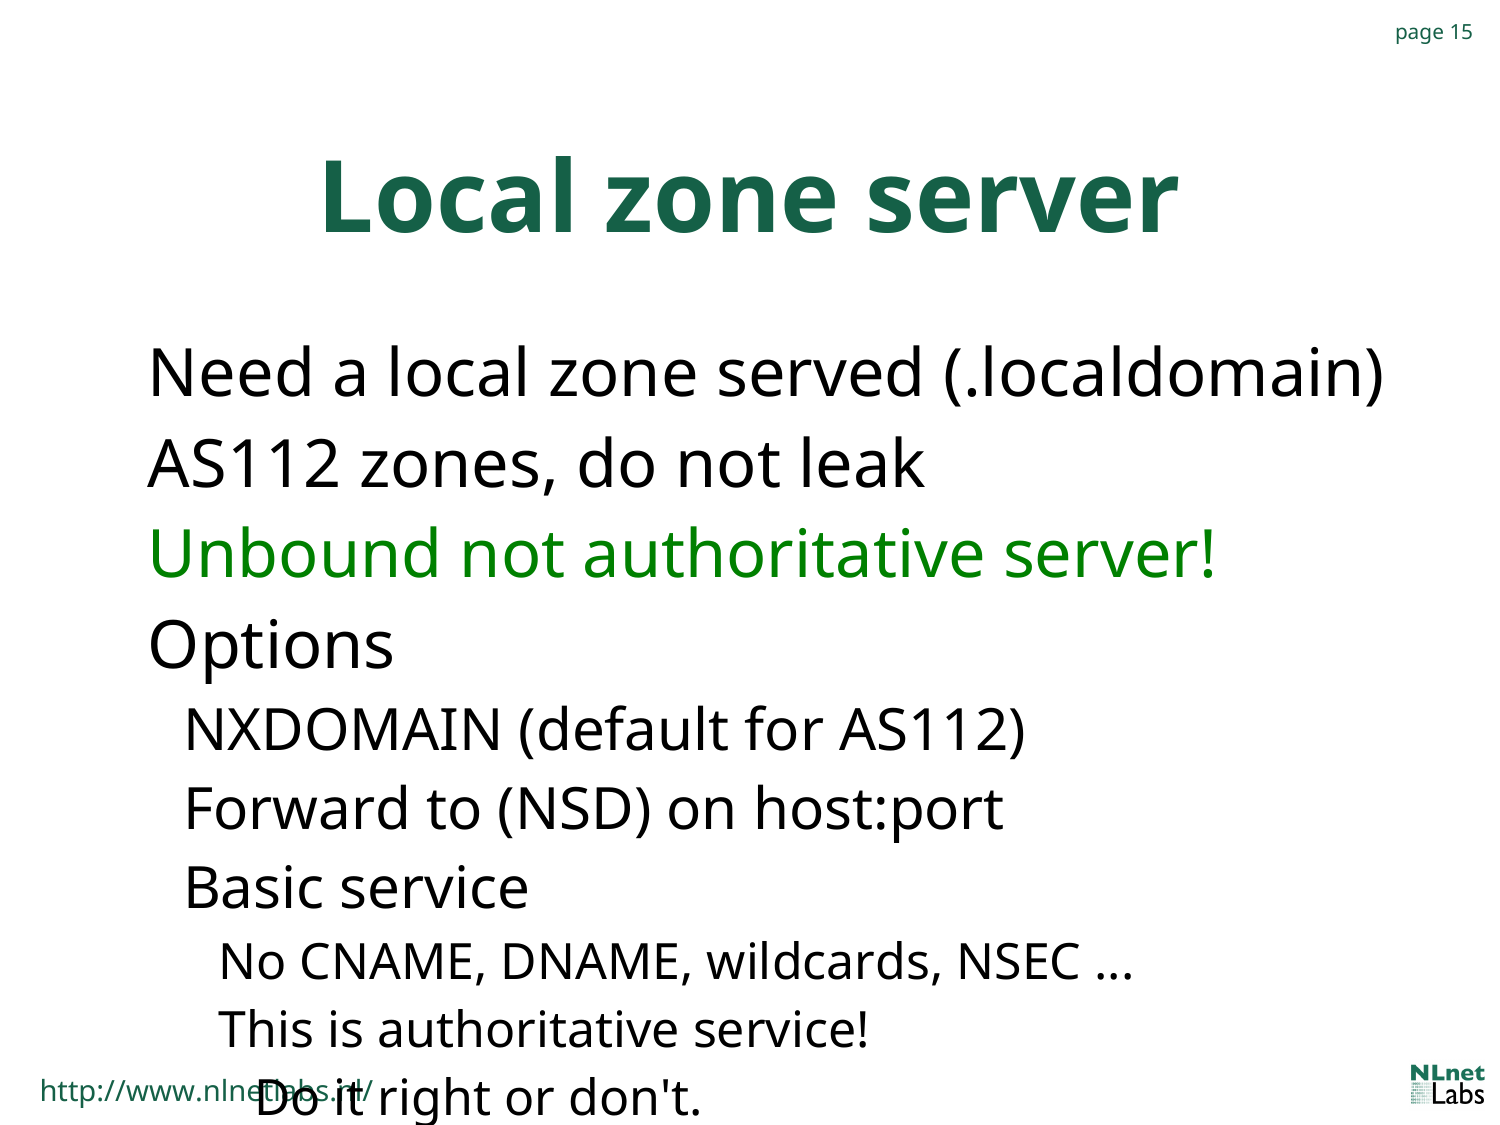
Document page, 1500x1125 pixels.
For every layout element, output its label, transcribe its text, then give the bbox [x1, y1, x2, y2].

title Local zone server [112, 66, 1388, 322]
picture [1409, 1059, 1485, 1111]
list Need a local zone served (.localdomain) AS112 zones, do not leak Unbound not authoritative server! Options NXDOMAIN (default for AS112) Forward to (NSD) on host:port Basic service No CNAME, DNAME, wildcards, NSEC ... This is authoritative service! Do it right or don't. [112, 324, 1388, 1006]
